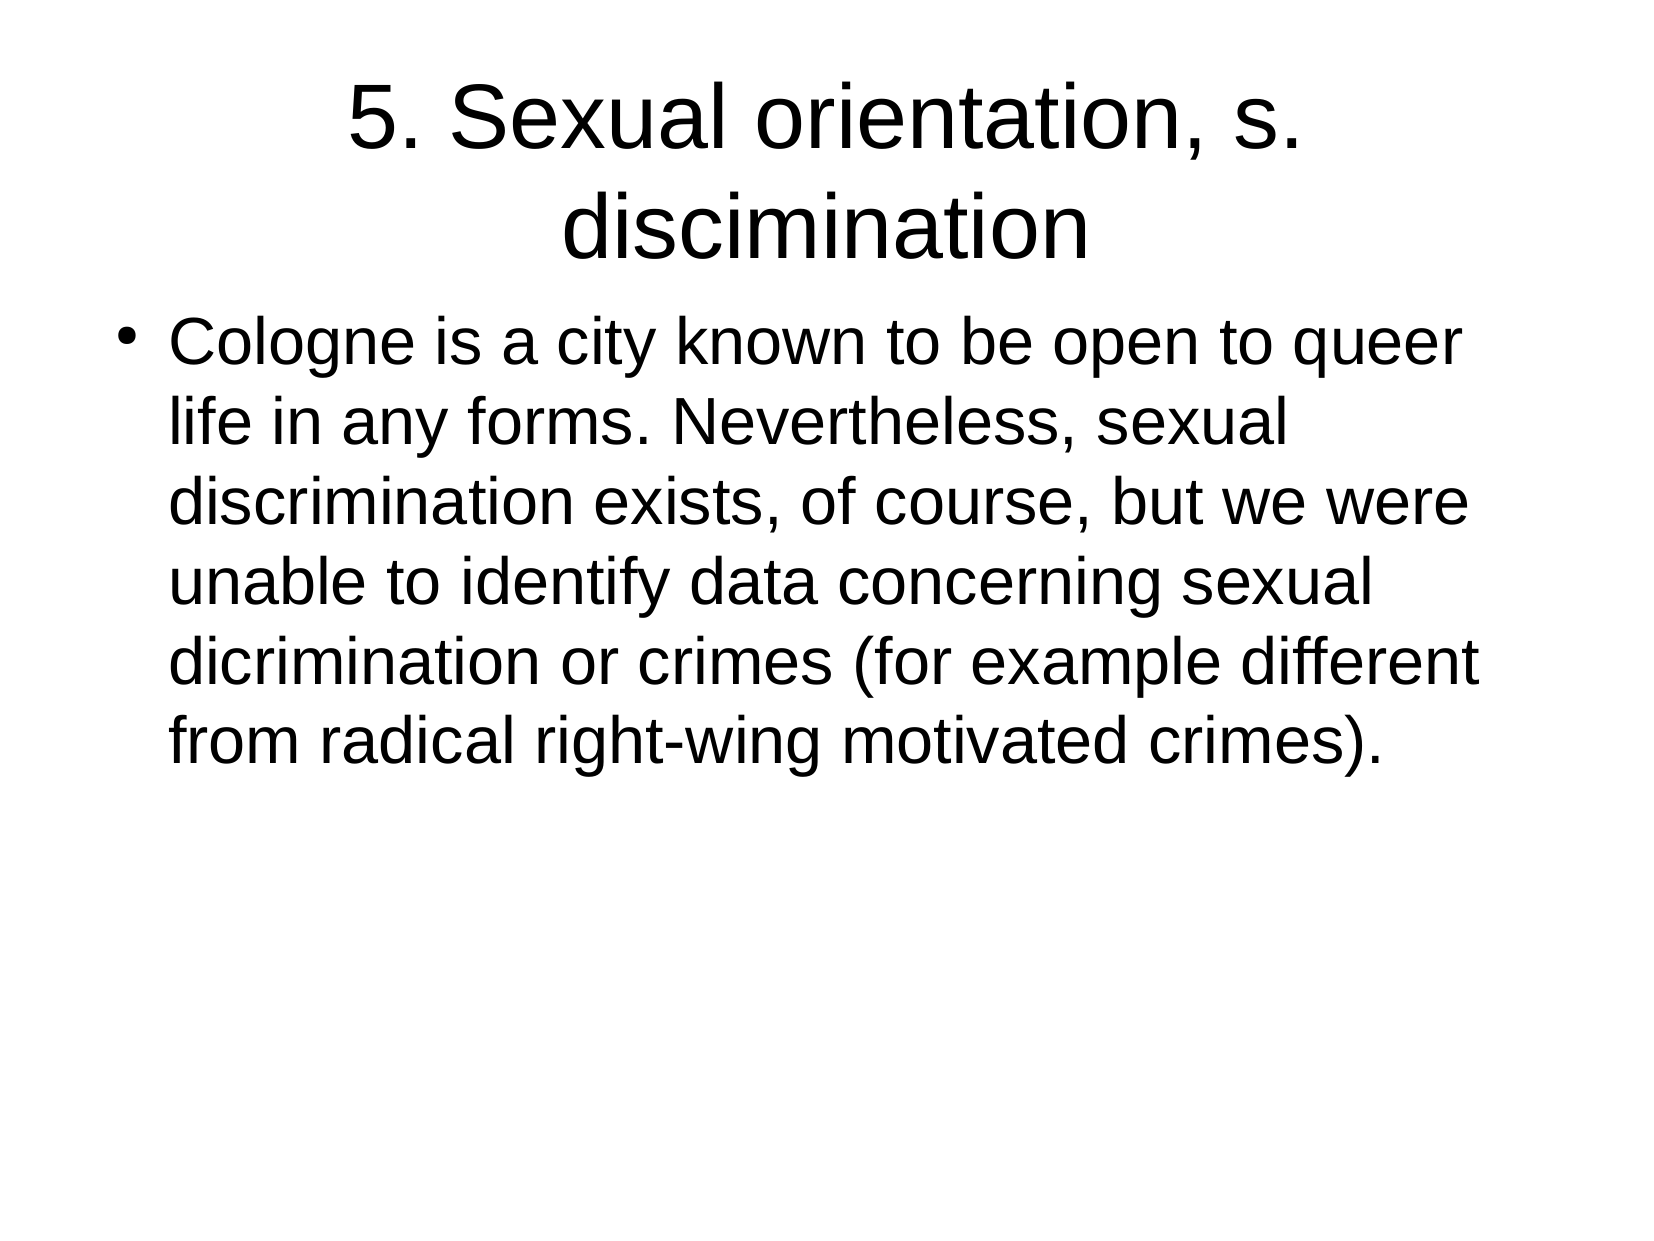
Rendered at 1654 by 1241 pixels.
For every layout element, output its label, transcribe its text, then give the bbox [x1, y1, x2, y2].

title 5. Sexual orientation, s. discimination [82, 49, 1571, 257]
list Cologne is a city known to be open to queer life in any forms. Nevertheless, sexual discrimination exists, of course, but we were unable to identify data concerning sexual dicrimination or crimes (for example different from radical right-wing motivated crimes). [82, 290, 1571, 1010]
